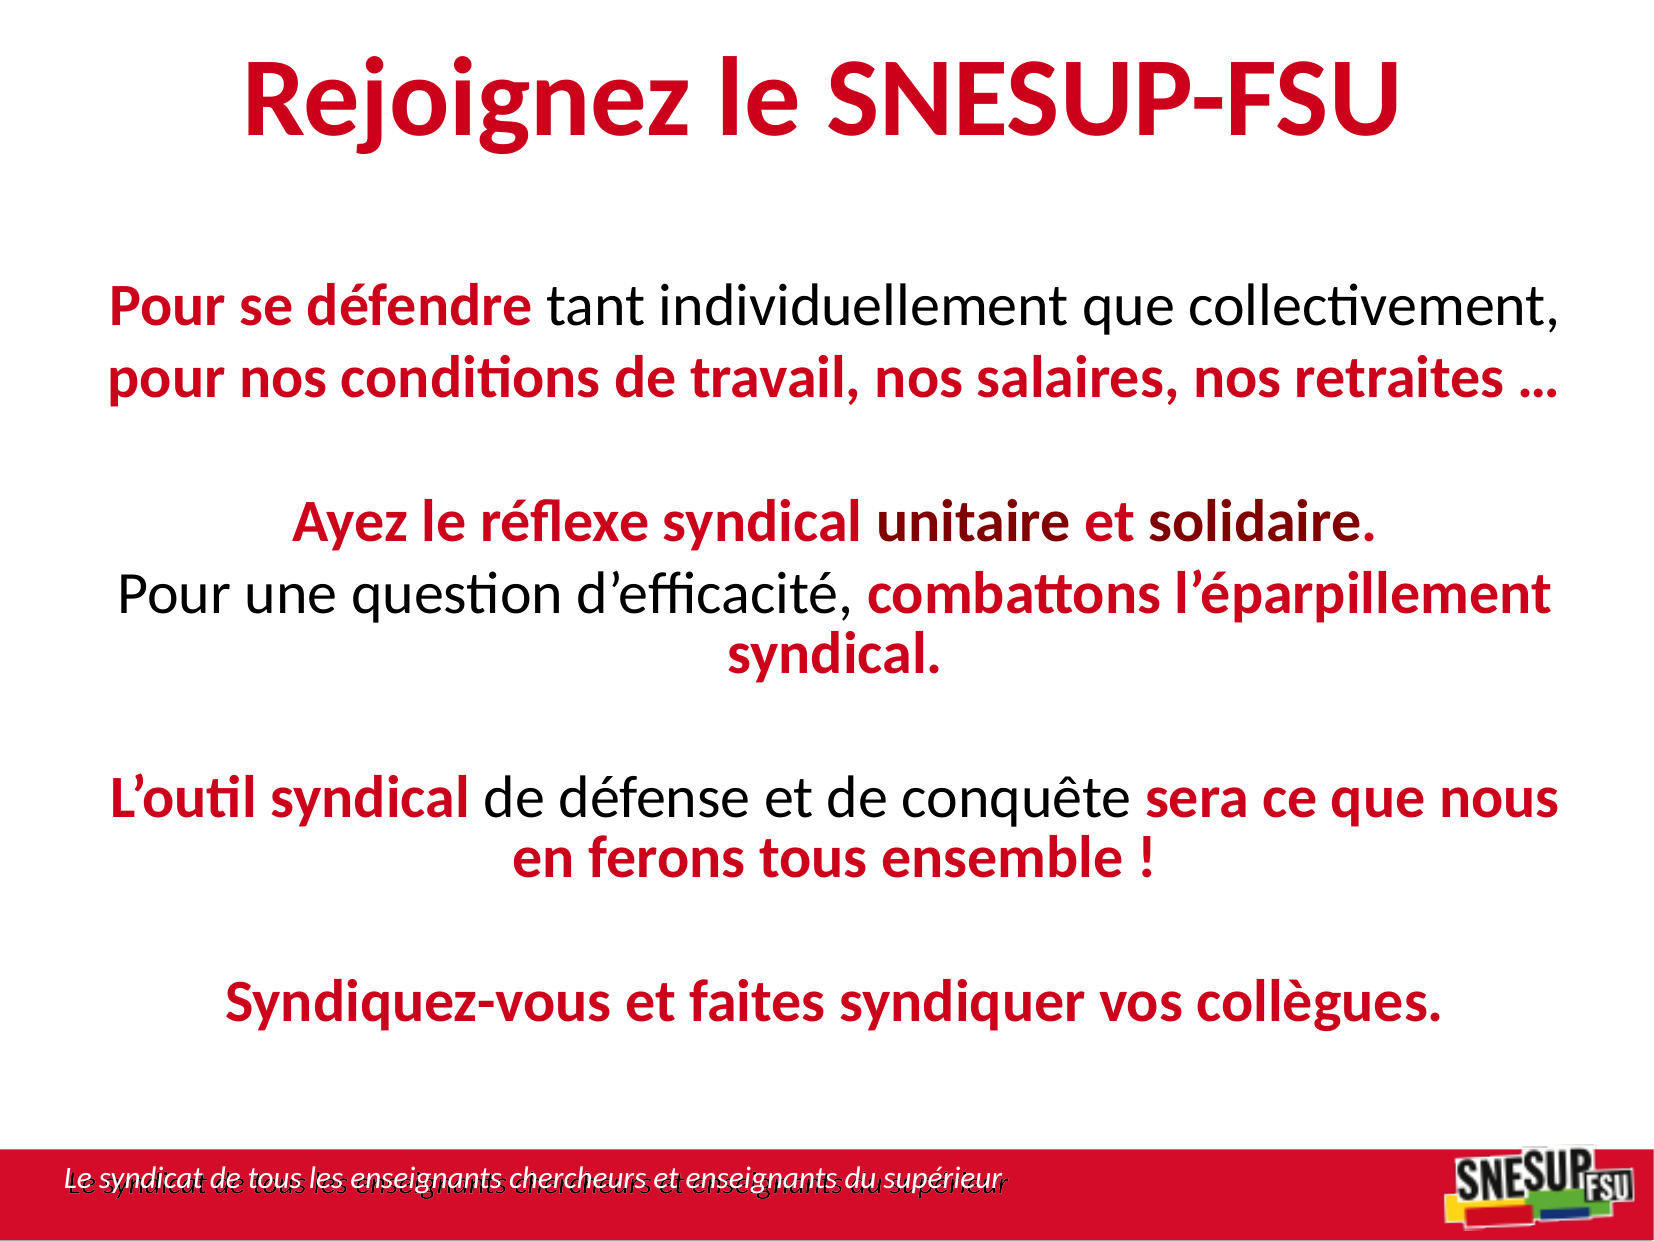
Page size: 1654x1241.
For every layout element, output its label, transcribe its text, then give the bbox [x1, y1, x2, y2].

subtitle Pour se défendre tant individuellement que collectivement, pour nos conditions de travail, nos salaires, nos retraites … Ayez le réflexe syndical unitaire et solidaire. Pour une question d’efficacité, combattons l’éparpillement syndical. L’outil syndical de défense et de conquête sera ce que nous en ferons tous ensemble ! Syndiquez-vous et faites syndiquer vos collègues. [84, 272, 1586, 1087]
picture [1442, 1143, 1638, 1231]
title Rejoignez le SNESUP-FSU [120, 30, 1526, 272]
